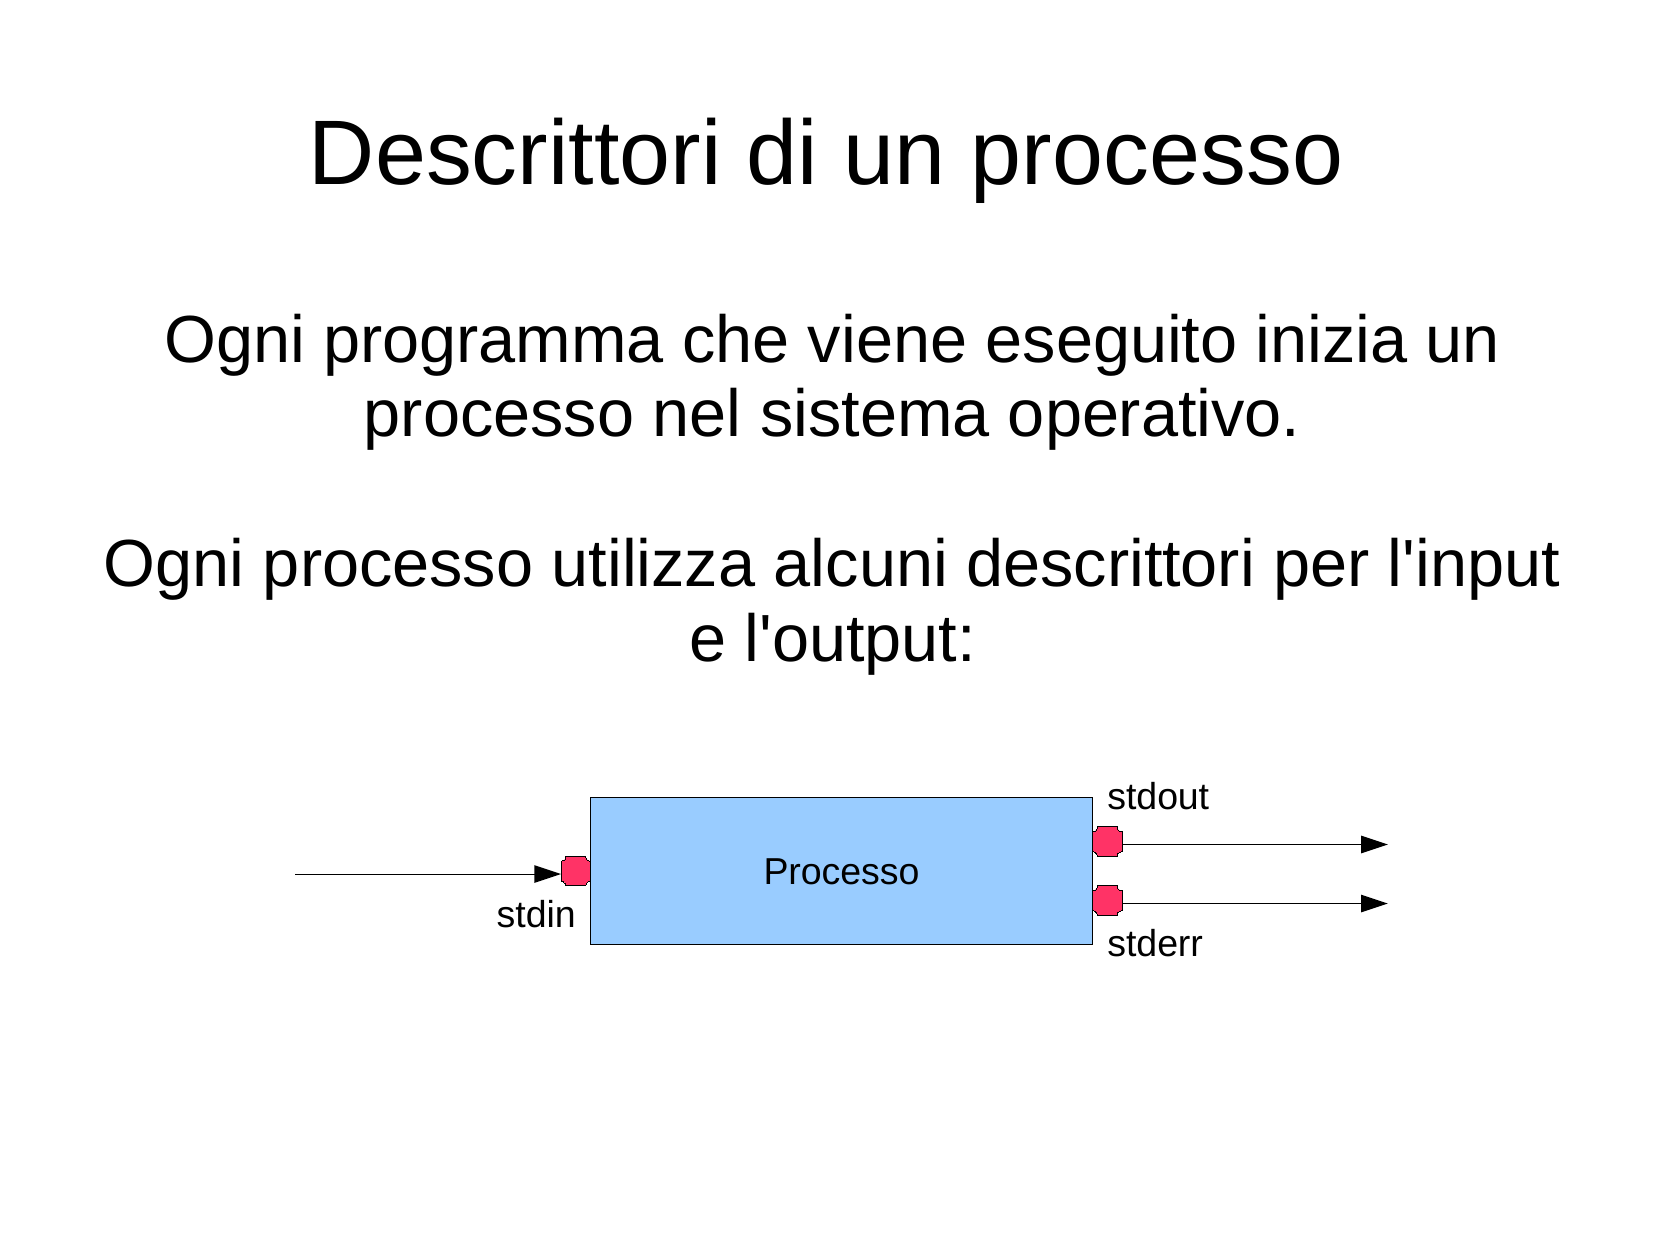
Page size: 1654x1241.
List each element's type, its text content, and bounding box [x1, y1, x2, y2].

subtitle Ogni programma che viene eseguito inizia un processo nel sistema operativo. Ogni processo utilizza alcuni descrittori per l'input e l'output: [88, 236, 1577, 1040]
text_box stdout [1092, 767, 1225, 825]
title Descrittori di un processo [82, 56, 1571, 250]
text_box stderr [1092, 915, 1218, 973]
text_box [1092, 826, 1123, 857]
text_box [1092, 885, 1123, 915]
text_box Processo [590, 797, 1093, 945]
text_box [561, 856, 591, 886]
text_box stdin [481, 885, 591, 943]
